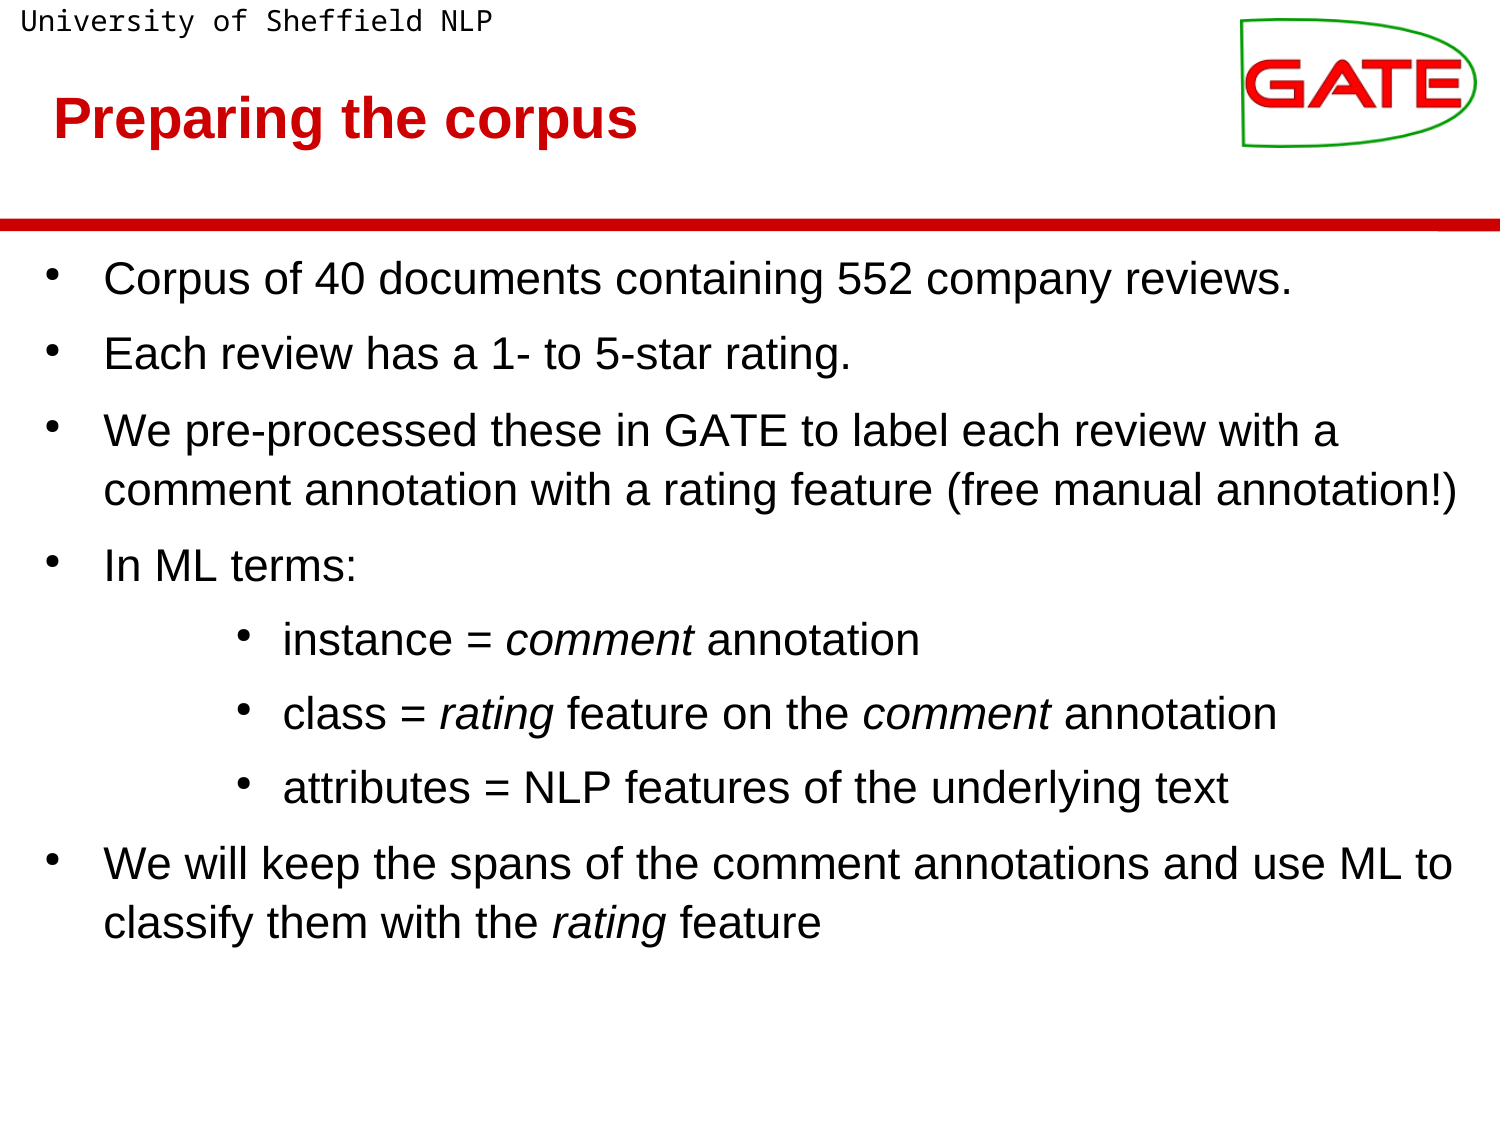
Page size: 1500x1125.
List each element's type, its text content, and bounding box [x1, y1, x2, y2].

title Preparing the corpus [38, 29, 1388, 207]
list Corpus of 40 documents containing 552 company reviews. Each review has a 1- to 5-star rating. We pre-processed these in GATE to label each review with a comment annotation with a rating feature (free manual annotation!) In ML terms: instance = comment annotation class = rating feature on the comment annotation attributes = NLP features of the underlying text We will keep the spans of the comment annotations and use ML to classify them with the rating feature [29, 236, 1477, 1125]
picture [1240, 18, 1477, 148]
